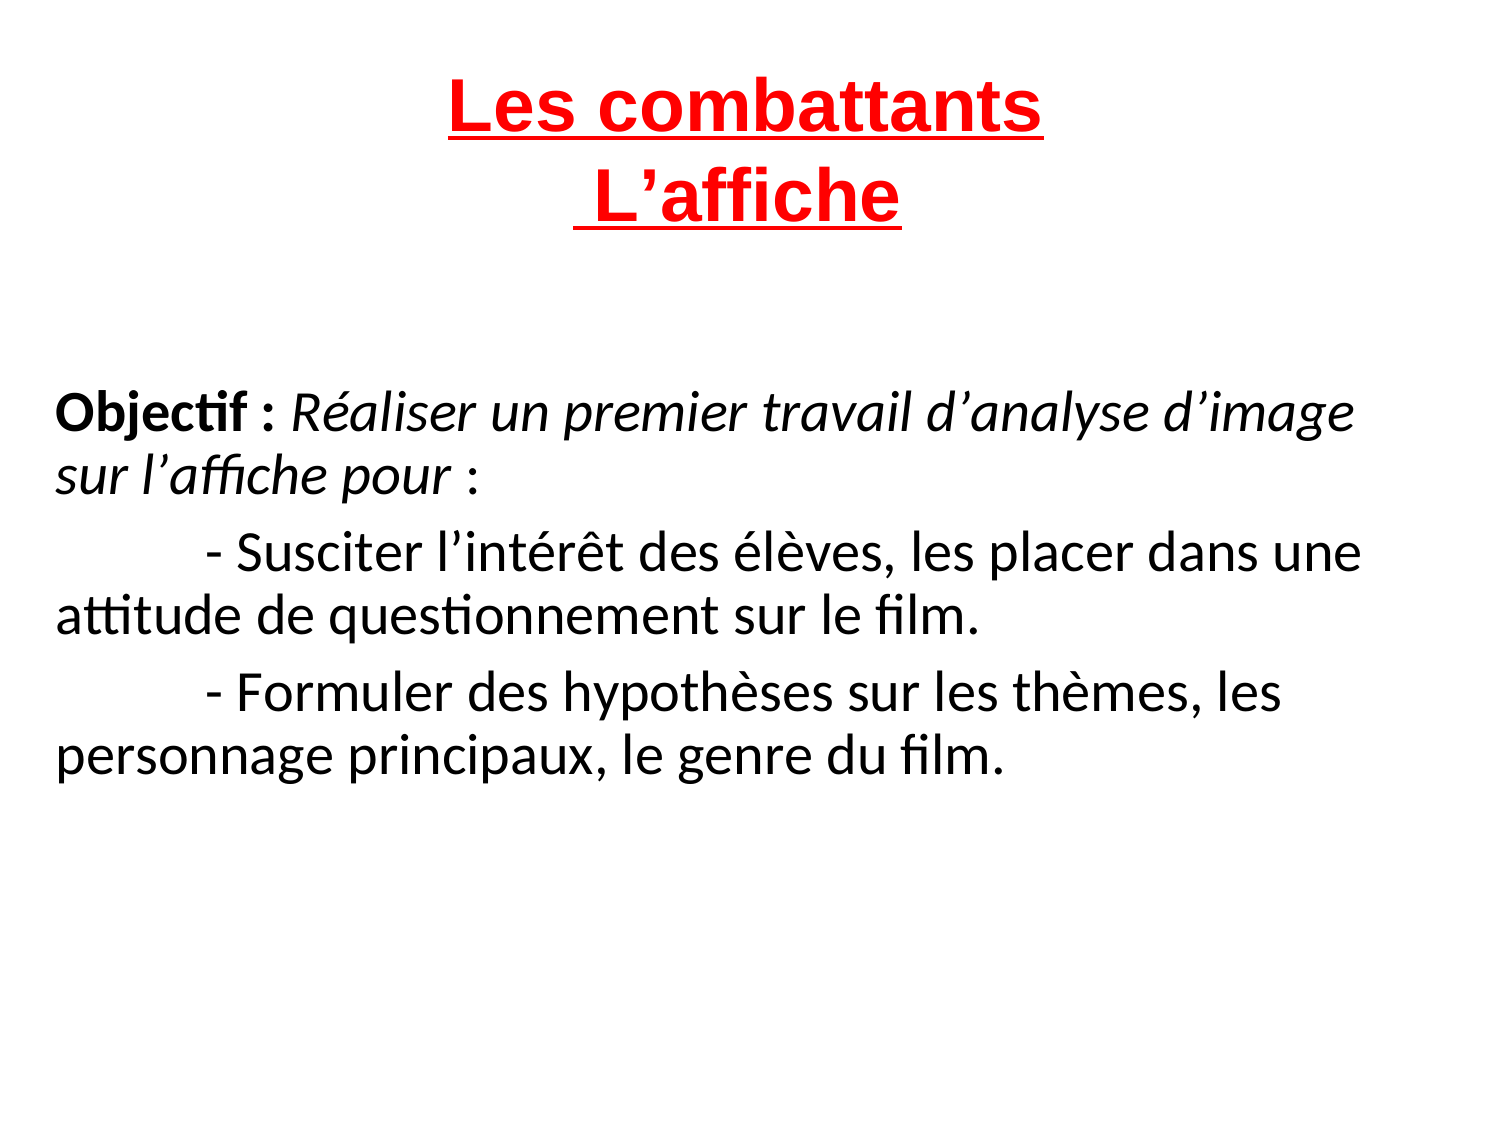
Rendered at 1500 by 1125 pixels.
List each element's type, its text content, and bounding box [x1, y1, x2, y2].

title Les combattants L’affiche [64, 90, 1427, 313]
list Objectif : Réaliser un premier travail d’analyse d’image sur l’affiche pour : - Susciter l’intérêt des élèves, les placer dans une attitude de questionnement sur le film. - Formuler des hypothèses sur les thèmes, les personnage principaux, le genre du film. [41, 373, 1439, 1125]
